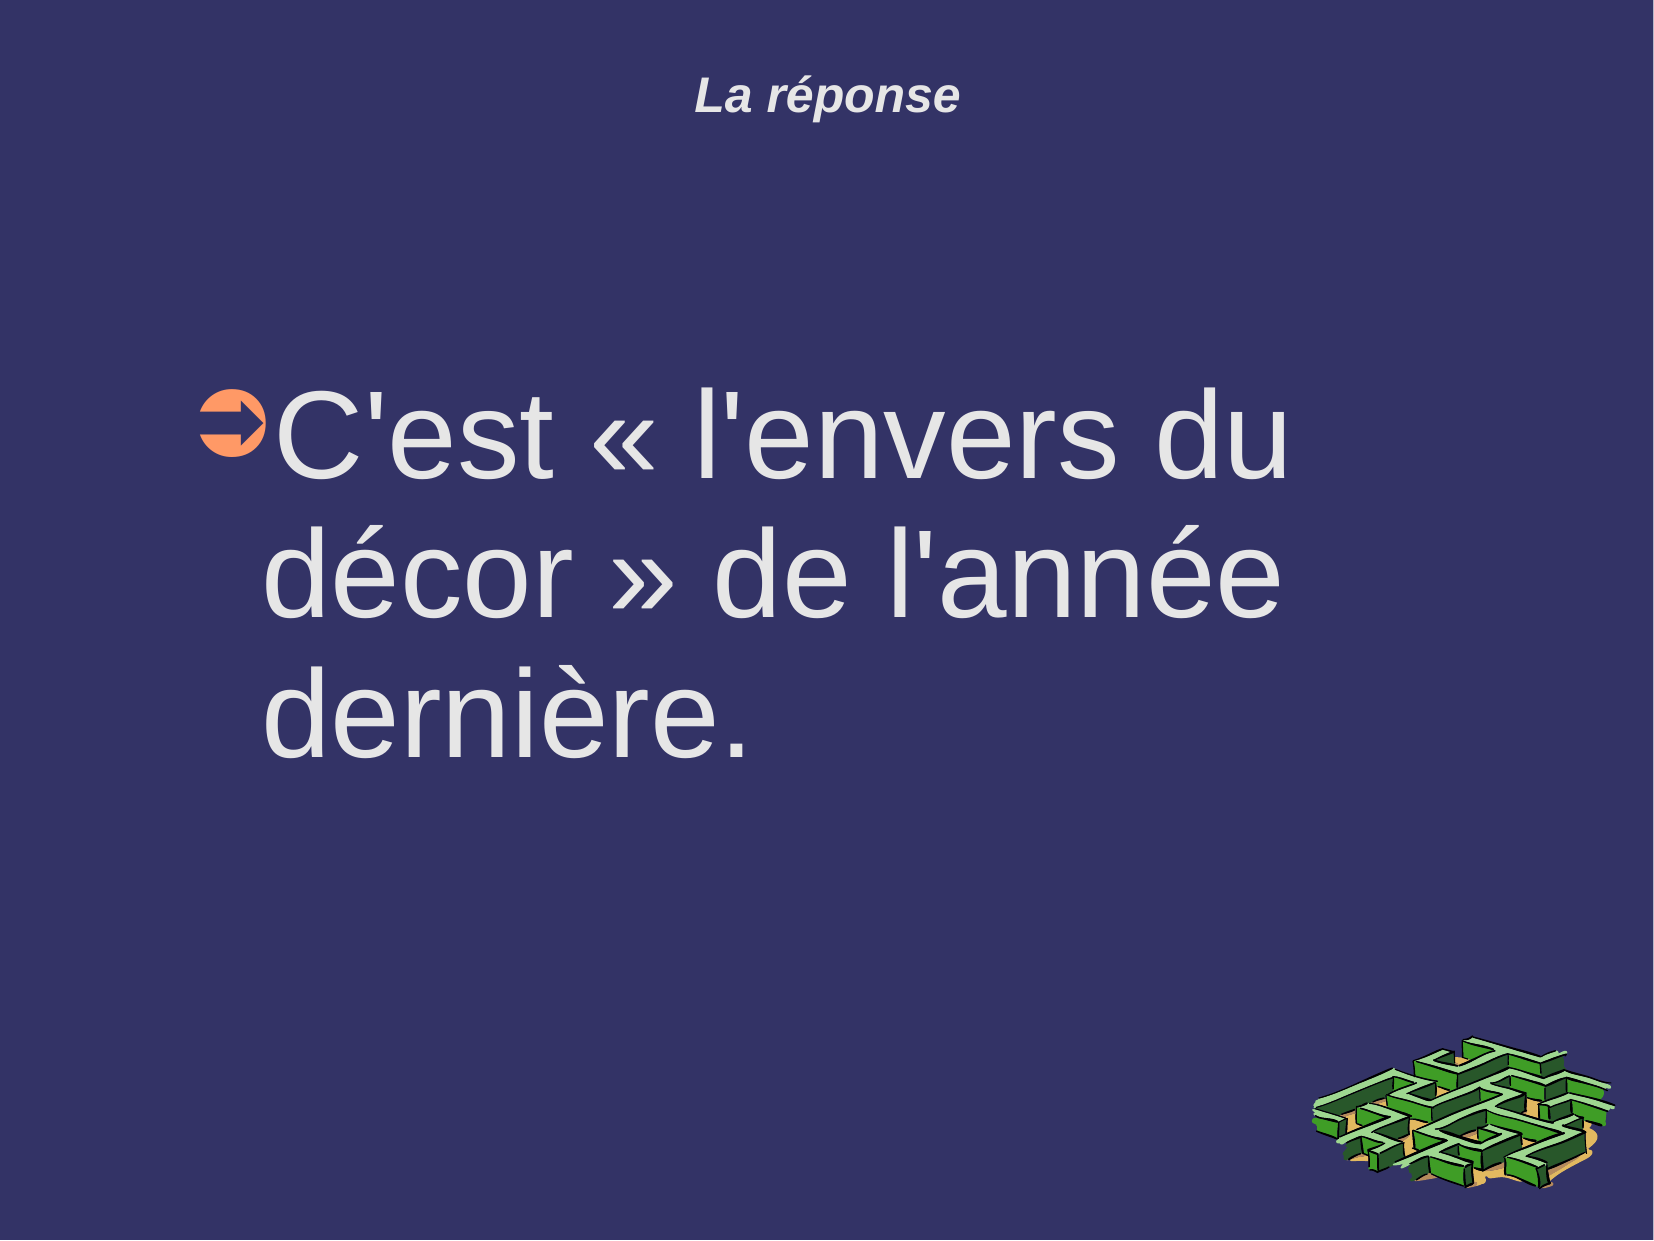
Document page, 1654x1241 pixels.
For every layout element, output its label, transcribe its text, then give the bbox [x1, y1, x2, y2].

title La réponse [121, 19, 1534, 227]
list C'est « l'envers du décor » de l'année dernière. [178, 364, 1570, 1147]
